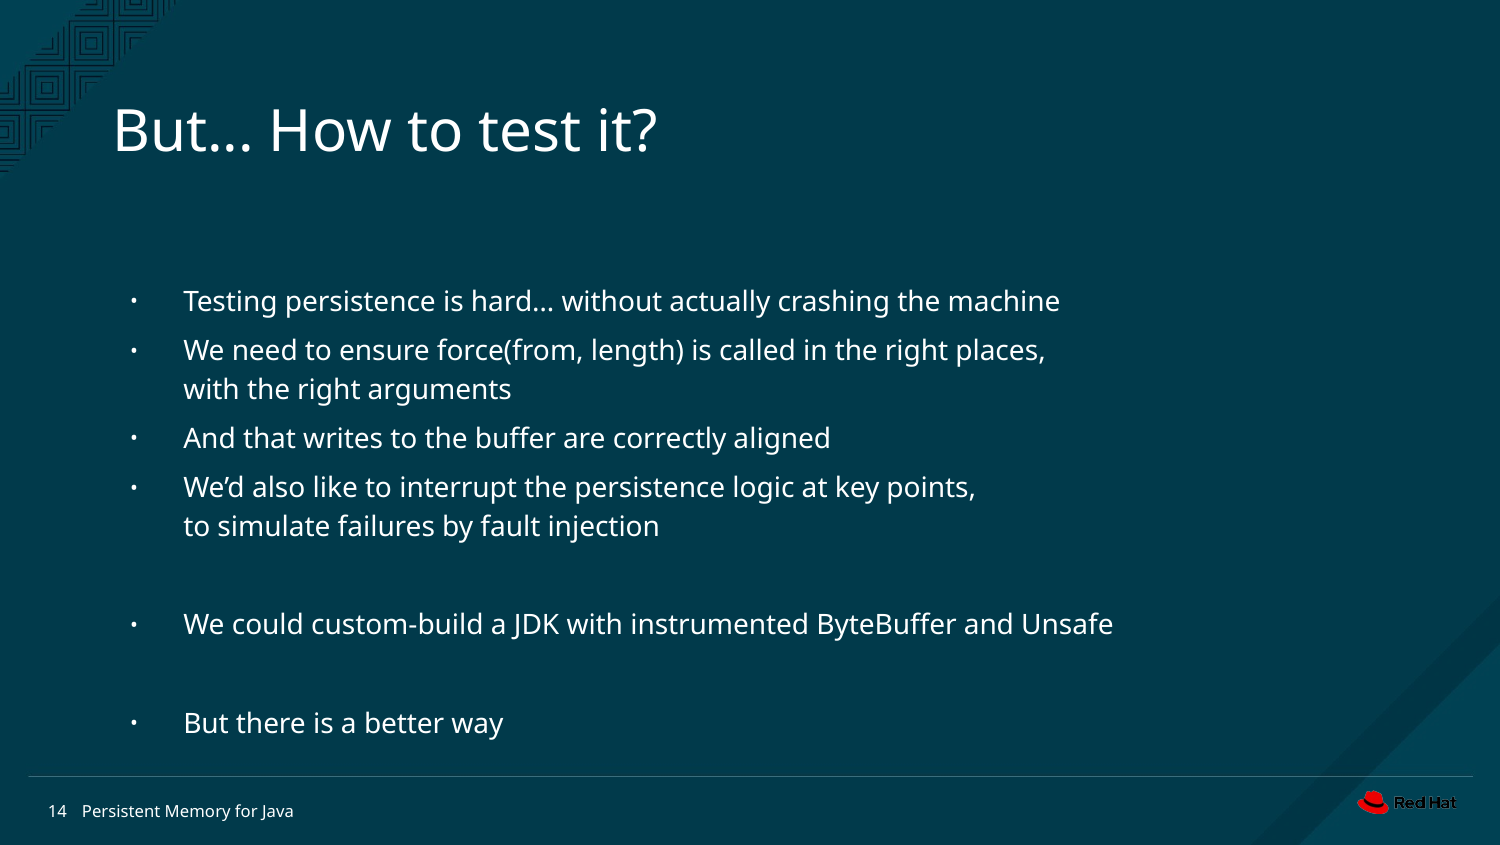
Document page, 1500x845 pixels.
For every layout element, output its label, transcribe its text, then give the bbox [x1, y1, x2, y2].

picture [1358, 791, 1388, 813]
title But... How to test it? [112, 0, 1388, 169]
picture [1430, 797, 1449, 808]
picture [1406, 800, 1413, 808]
picture [1395, 797, 1404, 808]
picture [1451, 797, 1455, 808]
picture [99, 38, 103, 49]
list Testing persistence is hard… without actually crashing the machine We need to ensure force(from, length) is called in the right places, with the right arguments And that writes to the buffer are correctly aligned We’d also like to interrupt the persistence logic at key points, to simulate failures by fault injection We could custom-build a JDK with instrumented ByteBuffer and Unsafe But there is a better way [112, 281, 1388, 772]
picture [1416, 797, 1425, 808]
